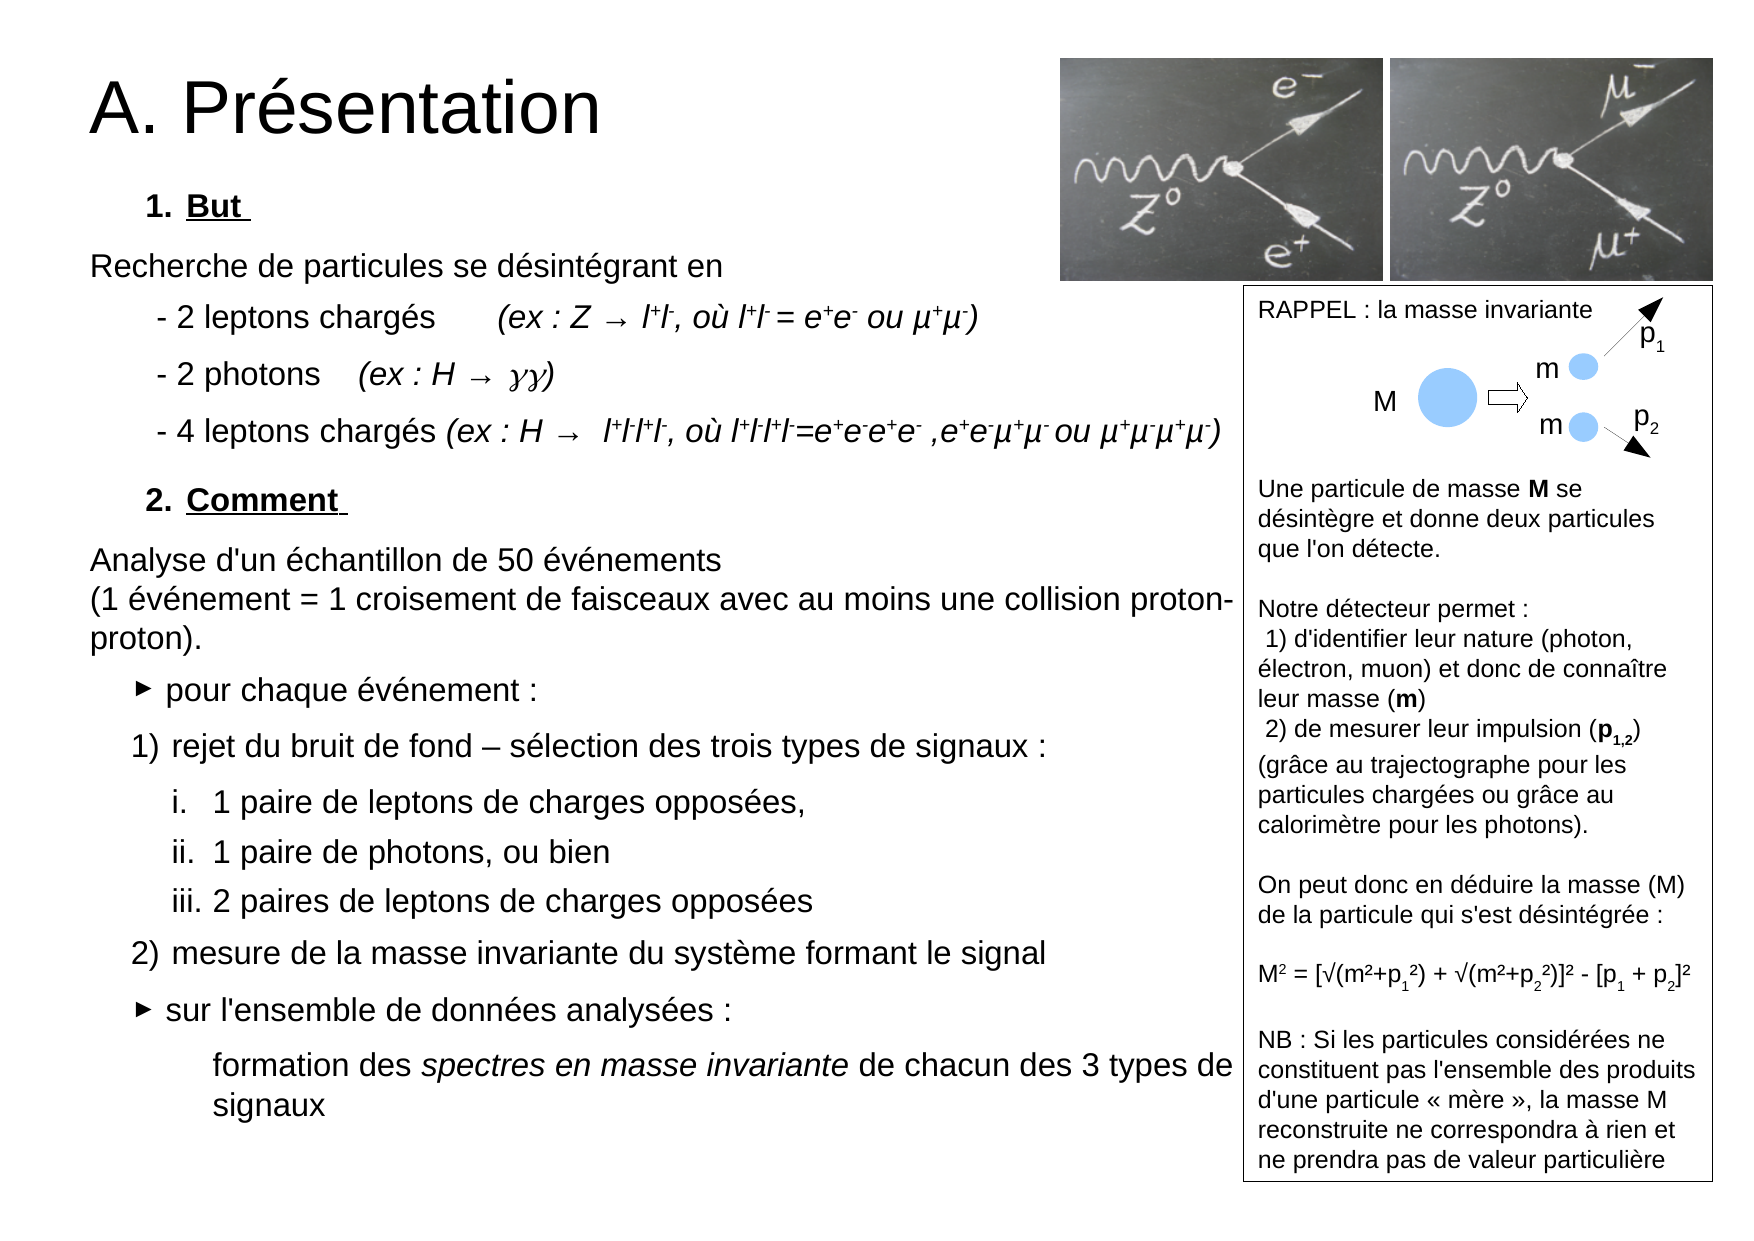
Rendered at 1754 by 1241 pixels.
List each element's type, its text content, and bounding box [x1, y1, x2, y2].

picture [1060, 58, 1383, 281]
picture [1390, 58, 1713, 281]
text_box RAPPEL : la masse invariante Une particule de masse M se désintègre et donne deux particules que l'on détecte. Notre détecteur permet : 1) d'identifier leur nature (photon, électron, muon) et donc de connaître leur masse (m) 2) de mesurer leur impulsion (p1,2) (grâce au trajectographe pour les particules chargées ou grâce au calorimètre pour les photons). On peut donc en déduire la masse (M) de la particule qui s'est désintégrée : M2 = [√(m²+p1²) + √(m²+p2²)]² - [p1 + p2]² NB : Si les particules considérées ne constituent pas l'ensemble des produits d'une particule « mère », la masse M reconstruite ne correspondra à rien et ne prendra pas de valeur particulière [1243, 285, 1713, 1182]
title A. Présentation [75, 50, 1686, 157]
list But Recherche de particules se désintégrant en - 2 leptons chargés (ex : Z → l+l-, où l+l- = e+e- ou µ+µ-) - 2 photons (ex : H → gg) - 4 leptons chargés (ex : H → l+l-l+l-, où l+l-l+l-=e+e-e+e- ,e+e-µ+µ- ou µ+µ-µ+µ-) Comment Analyse d'un échantillon de 50 événements (1 événement = 1 croisement de faisceaux avec au moins une collision proton-proton). pour chaque événement : rejet du bruit de fond – sélection des trois types de signaux : 1 paire de leptons de charges opposées, 1 paire de photons, ou bien 2 paires de leptons de charges opposées mesure de la masse invariante du système formant le signal sur l'ensemble de données analysées : formation des spectres en masse invariante de chacun des 3 types de signaux [75, 176, 1255, 1164]
